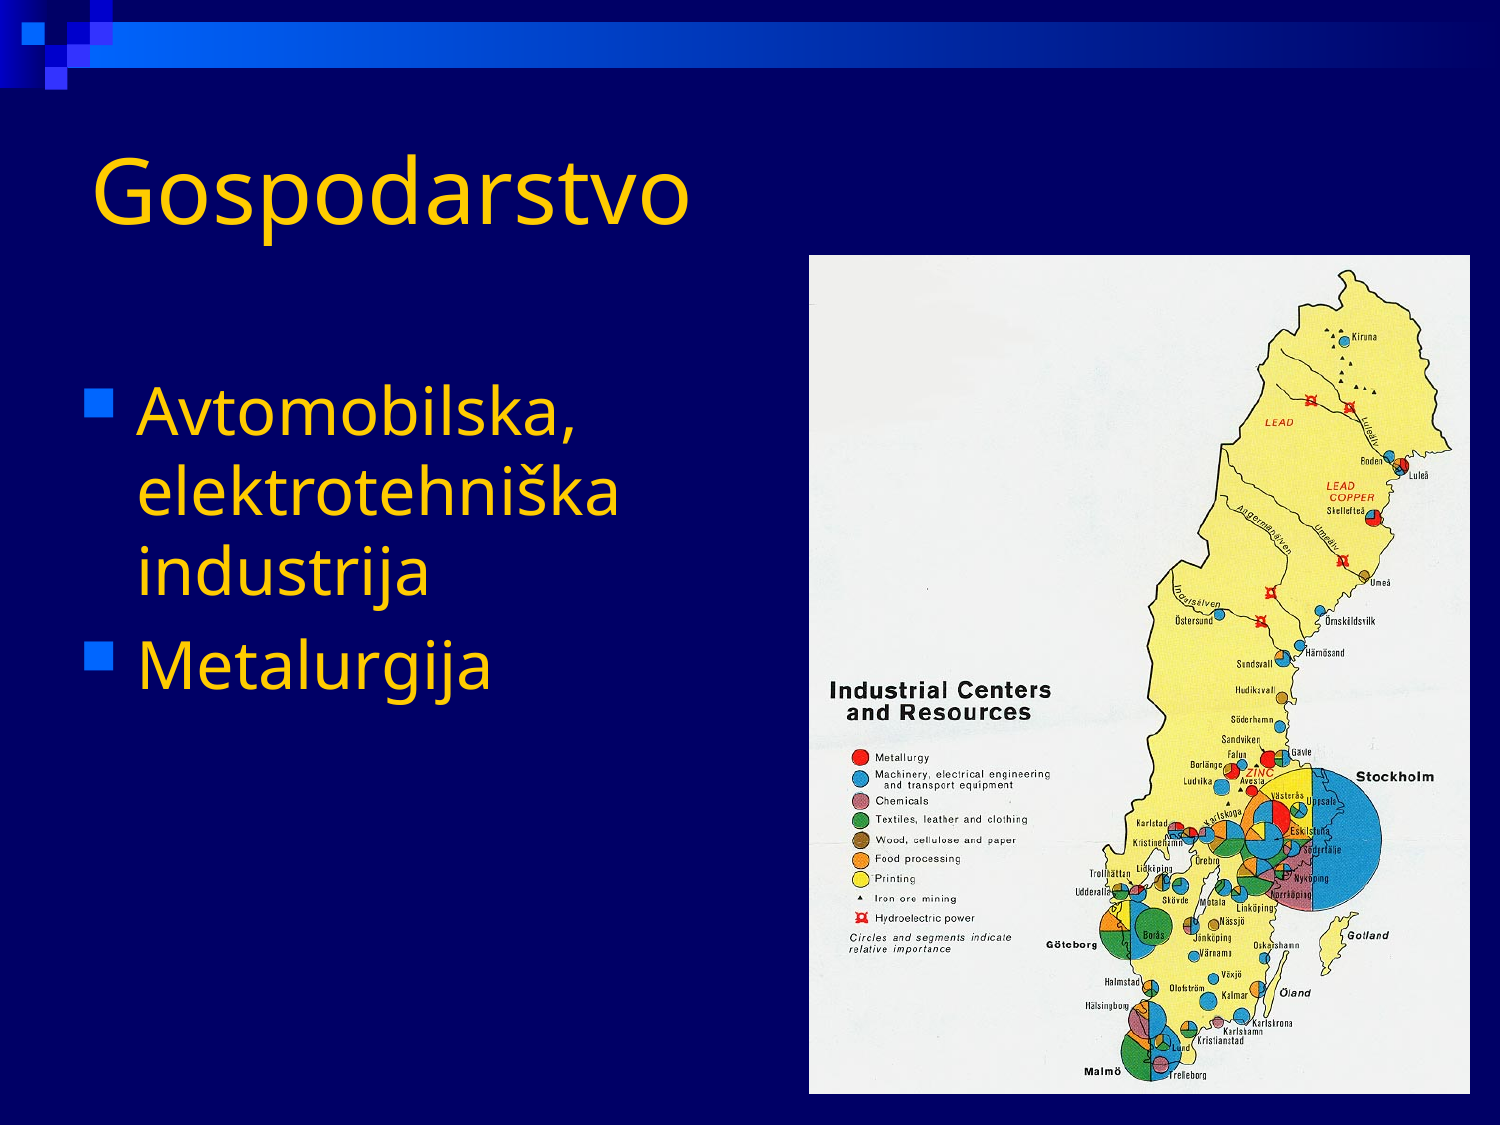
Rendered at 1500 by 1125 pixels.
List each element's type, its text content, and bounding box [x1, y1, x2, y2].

list Avtomobilska, elektrotehniška industrija Metalurgija [64, 361, 752, 1059]
title Gospodarstvo [75, 75, 1425, 300]
picture [809, 255, 1470, 1094]
